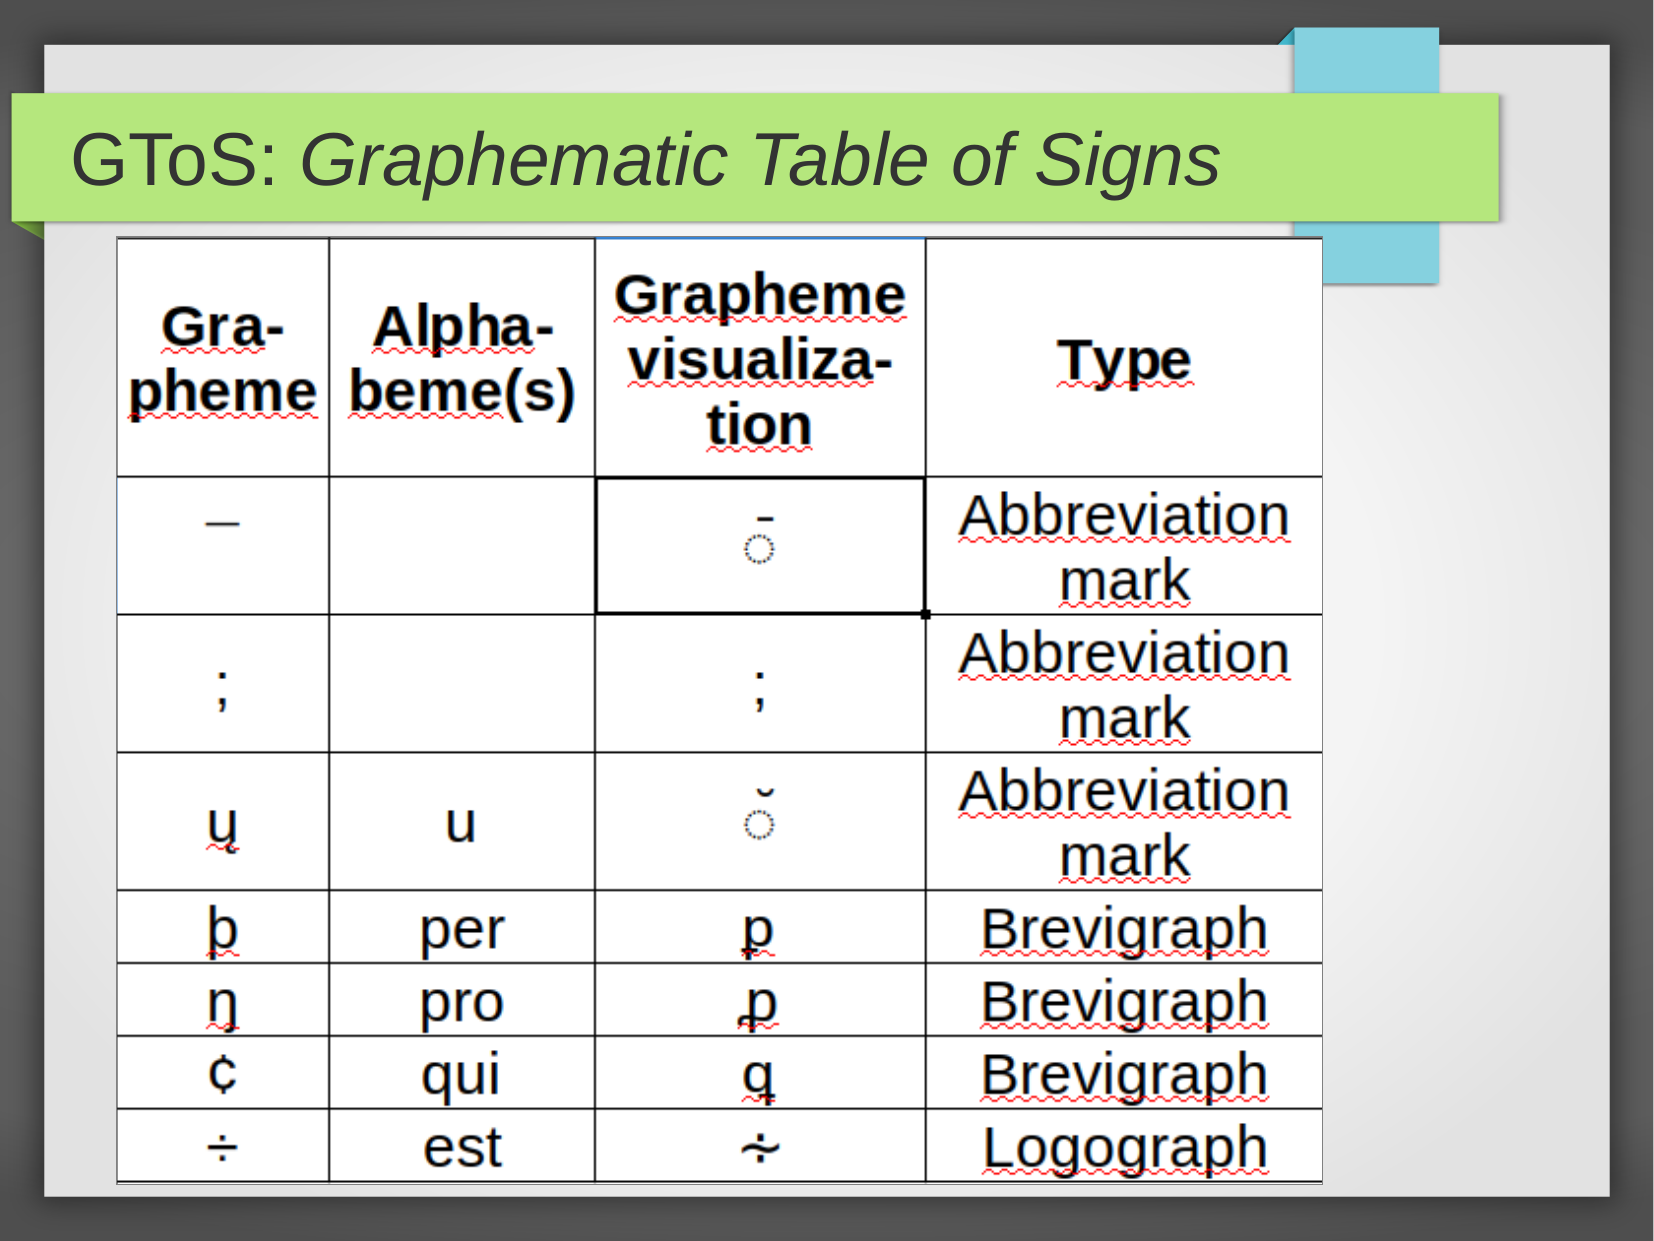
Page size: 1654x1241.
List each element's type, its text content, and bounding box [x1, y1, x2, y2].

title GToS: Graphematic Table of Signs [70, 75, 1371, 244]
picture [0, 0, 1654, 1241]
